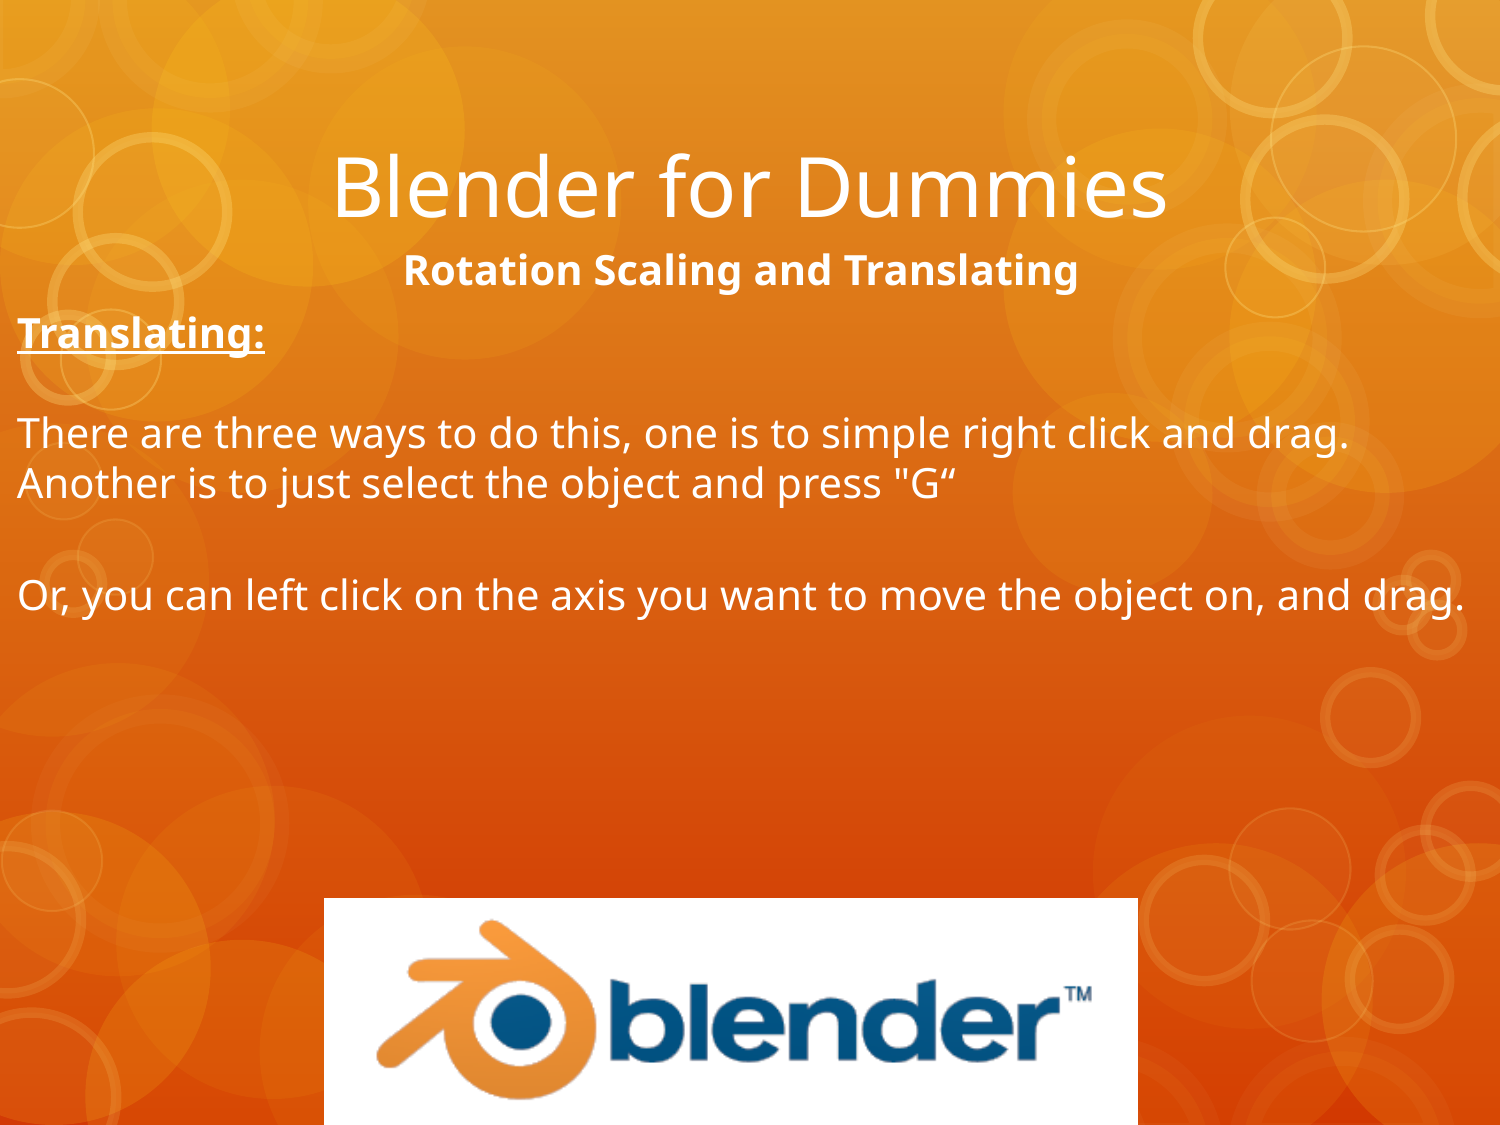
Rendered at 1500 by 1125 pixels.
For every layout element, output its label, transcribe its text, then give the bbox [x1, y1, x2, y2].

title Blender for Dummies [0, 0, 1500, 242]
subtitle Rotation Scaling and Translating Translating: There are three ways to do this, one is to simple right click and drag. Another is to just select the object and press "G“ Or, you can left click on the axis you want to move the object on, and drag. [1, 236, 1500, 899]
picture [324, 898, 1138, 1125]
